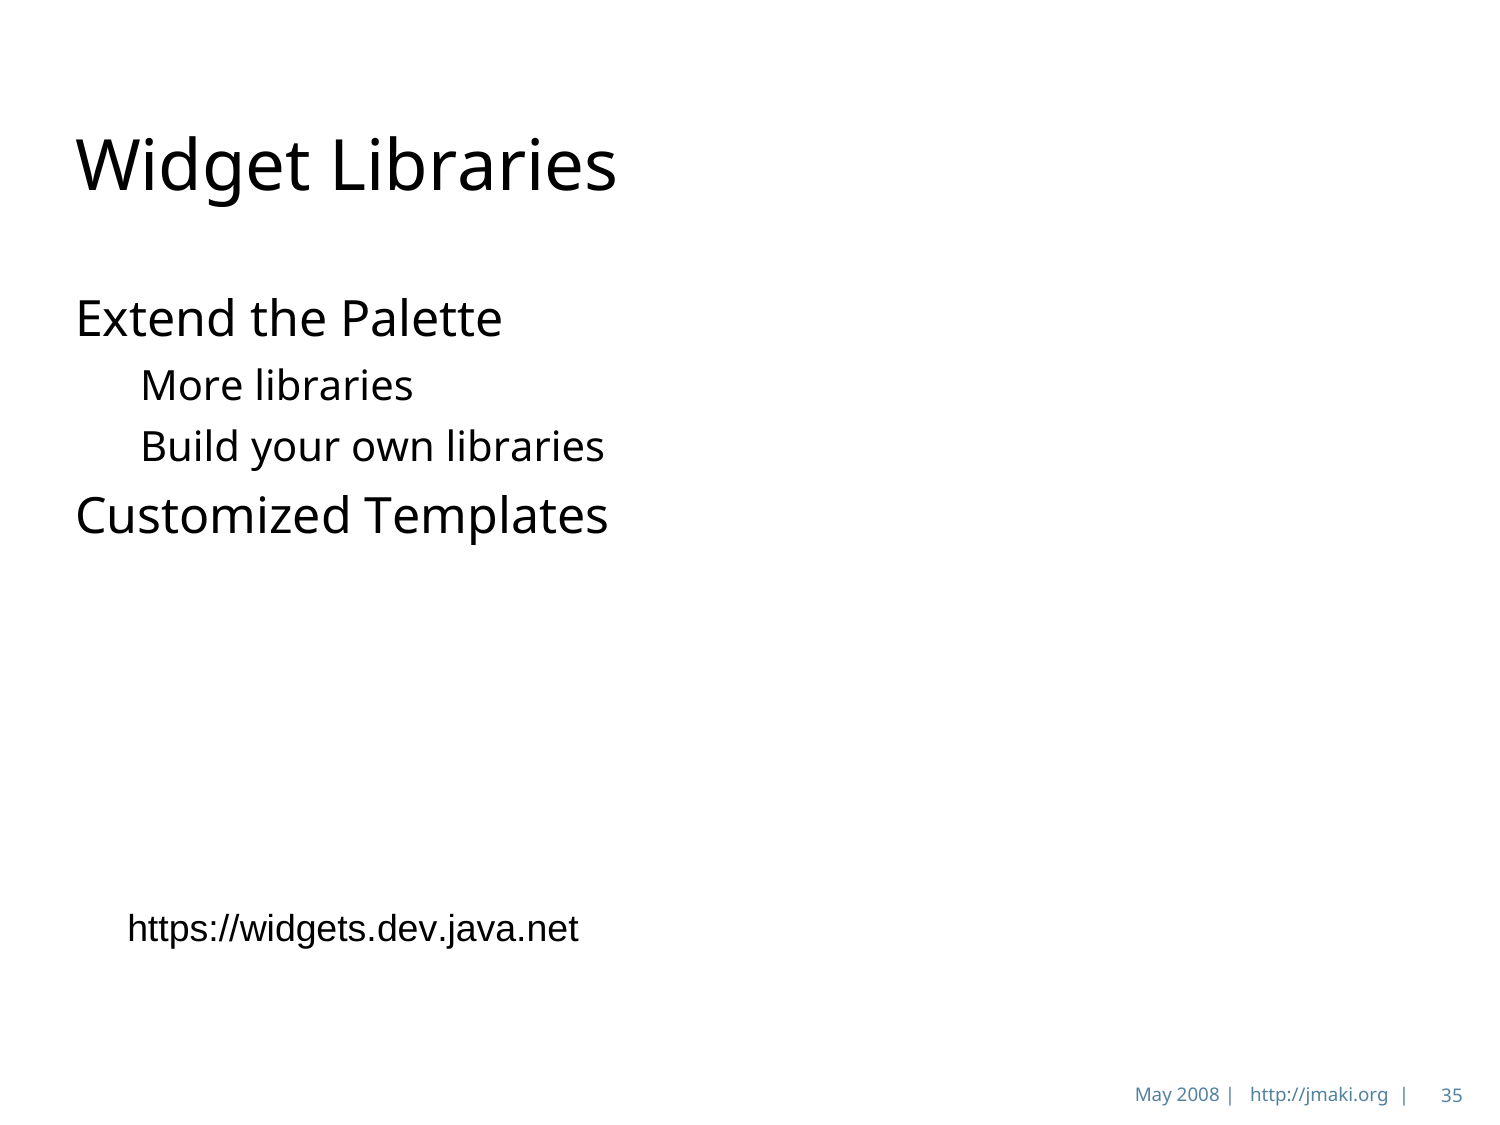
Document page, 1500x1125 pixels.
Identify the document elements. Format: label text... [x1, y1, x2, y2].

text_box https://widgets.dev.java.net [112, 900, 592, 958]
list Extend the Palette More libraries Build your own libraries Customized Templates [75, 287, 1426, 1005]
title Widget Libraries [75, 124, 1426, 287]
